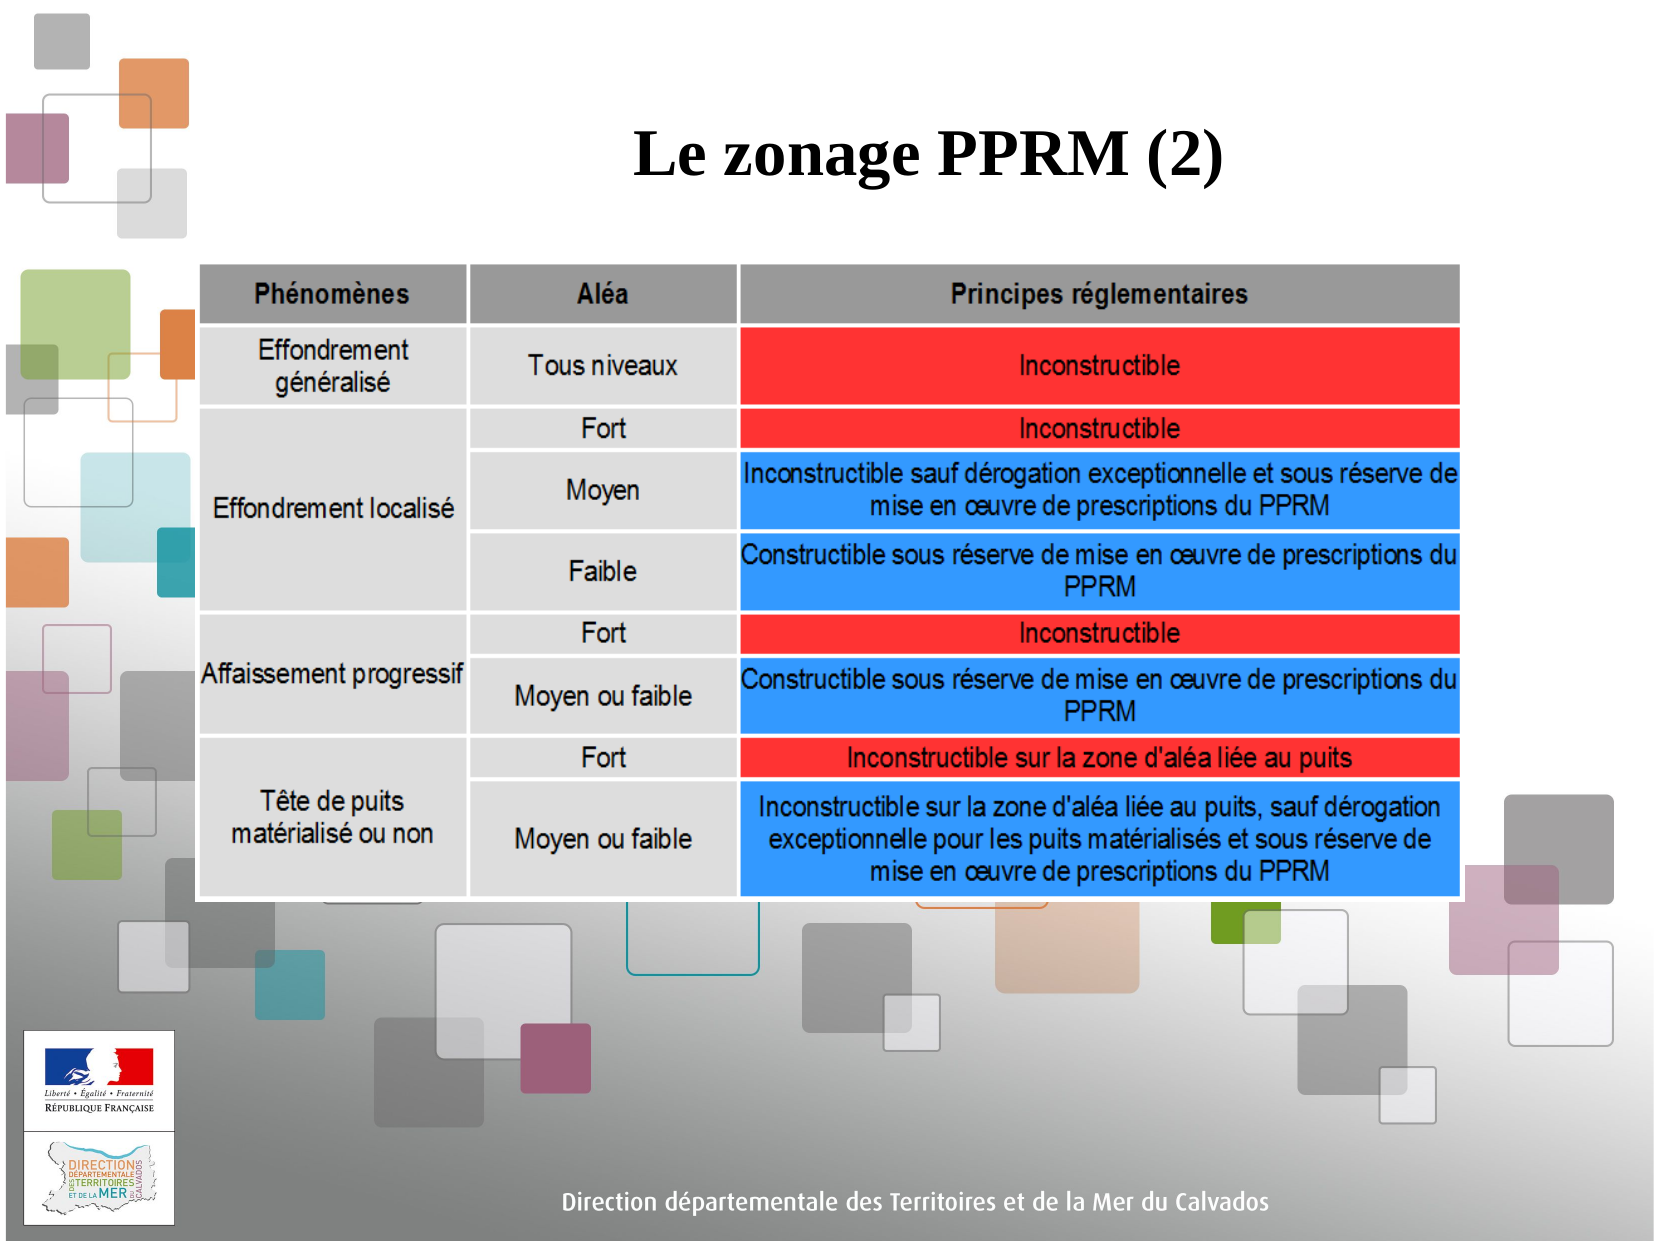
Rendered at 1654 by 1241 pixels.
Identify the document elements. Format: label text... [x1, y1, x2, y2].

title Le zonage PPRM (2) [293, 65, 1566, 196]
picture [5, 3, 1654, 1241]
